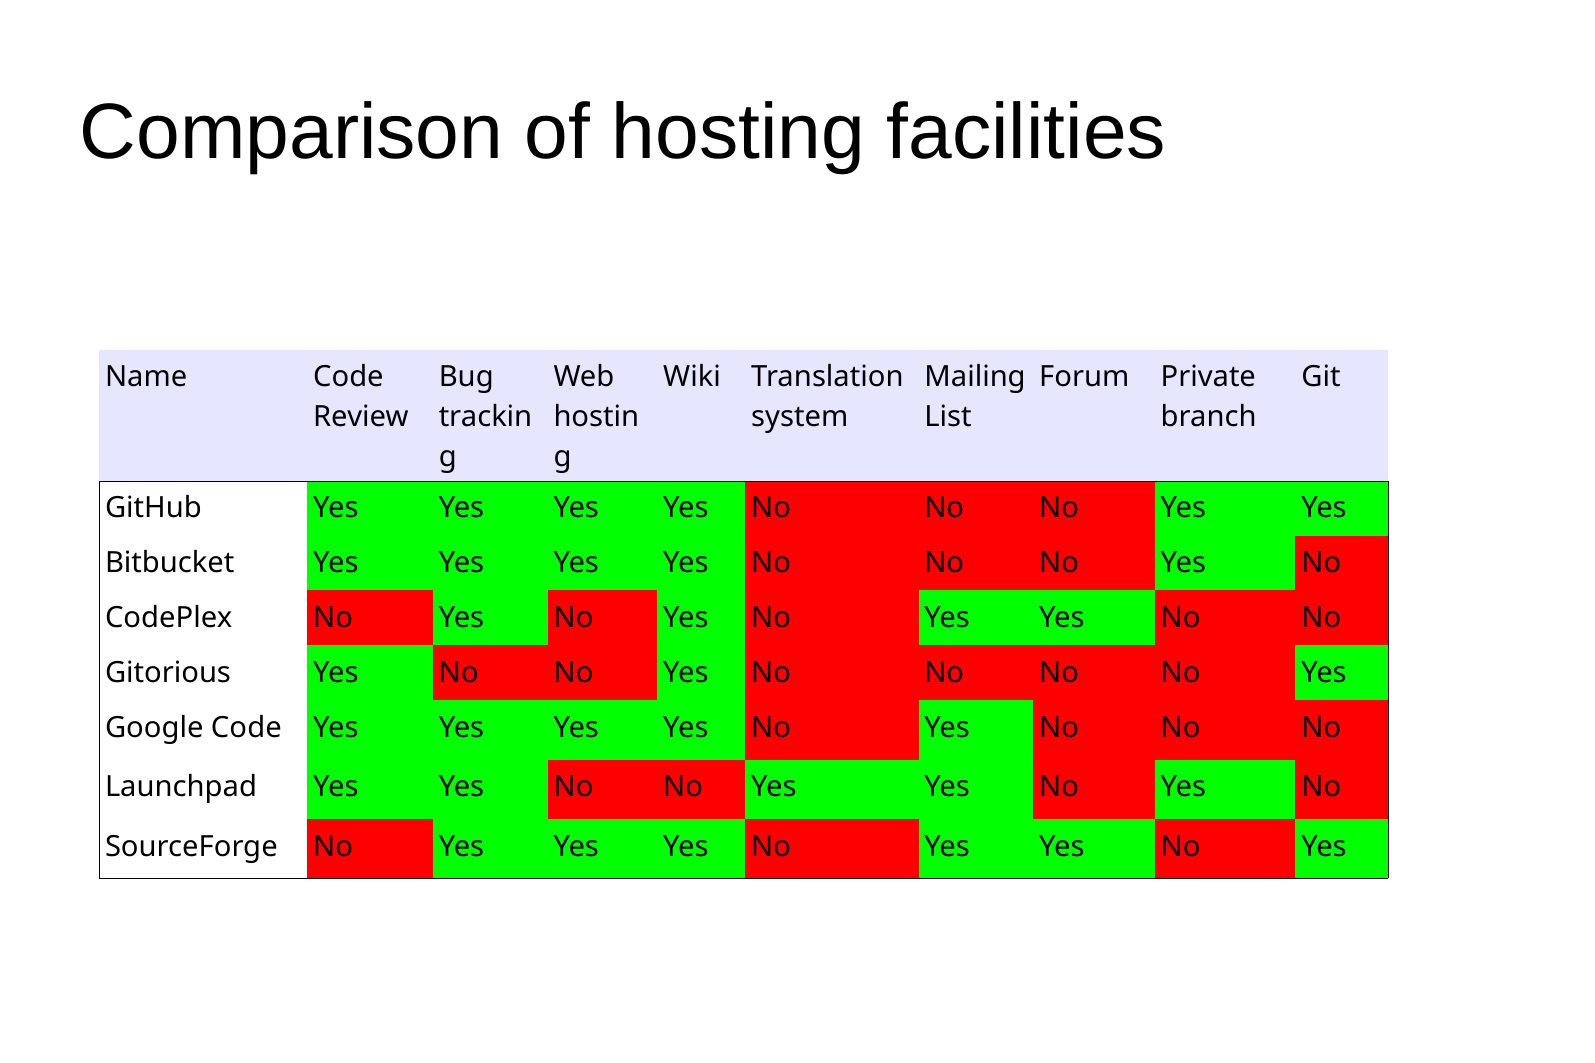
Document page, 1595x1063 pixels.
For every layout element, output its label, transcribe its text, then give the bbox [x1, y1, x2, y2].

table_cell Yes [745, 760, 919, 819]
table_cell Yes [1033, 590, 1155, 645]
table_cell No [1033, 645, 1155, 700]
table_cell Yes [307, 482, 433, 536]
table_cell No [745, 645, 919, 700]
table_cell No [548, 645, 657, 700]
table_cell No [548, 760, 657, 819]
table_cell Yes [433, 590, 548, 645]
table_cell No [1295, 700, 1388, 760]
table_cell Yes [433, 700, 548, 760]
table_cell Yes [919, 700, 1033, 760]
table_cell Google Code [100, 700, 307, 760]
table_cell Yes [307, 700, 433, 760]
table_cell Yes [1033, 819, 1155, 878]
table_cell No [1033, 482, 1155, 536]
table_header Wiki [657, 350, 745, 481]
table_cell No [745, 700, 919, 760]
table_cell Yes [1295, 482, 1388, 536]
table_cell No [548, 590, 657, 645]
table_cell No [1155, 645, 1295, 700]
table_header Web hosting [548, 350, 657, 481]
table_cell Yes [307, 536, 433, 590]
table_header Mailing List [919, 350, 1033, 481]
table_cell Yes [919, 760, 1033, 819]
table_cell Yes [657, 536, 745, 590]
table_cell Gitorious [100, 645, 307, 700]
table_header Code Review [307, 350, 433, 481]
table_cell Yes [1155, 482, 1295, 536]
table_cell Yes [1155, 536, 1295, 590]
table_cell Yes [1295, 819, 1388, 878]
table_cell Yes [657, 819, 745, 878]
table_cell Yes [433, 760, 548, 819]
table_cell No [1295, 760, 1388, 819]
table_cell No [919, 482, 1033, 536]
table_cell Bitbucket [100, 536, 307, 590]
table_cell Yes [657, 645, 745, 700]
table_cell No [1033, 700, 1155, 760]
table_cell No [1033, 536, 1155, 590]
table_cell No [919, 536, 1033, 590]
table_cell No [1155, 590, 1295, 645]
table_cell Yes [657, 482, 745, 536]
table_cell No [919, 645, 1033, 700]
table_cell No [1155, 700, 1295, 760]
table_cell Yes [919, 590, 1033, 645]
table_header Git [1295, 350, 1388, 481]
table_cell Yes [433, 482, 548, 536]
table_cell Yes [1155, 760, 1295, 819]
table_header Name [99, 350, 307, 481]
table_cell No [307, 590, 433, 645]
table_cell No [433, 645, 548, 700]
table_cell Yes [657, 700, 745, 760]
table_cell No [745, 482, 919, 536]
table_cell No [1033, 760, 1155, 819]
table_cell No [1295, 536, 1388, 590]
table_cell No [745, 590, 919, 645]
table_cell Yes [657, 590, 745, 645]
table_cell No [657, 760, 745, 819]
table_cell Yes [548, 700, 657, 760]
table_header Translation system [745, 350, 919, 481]
table_cell No [1295, 590, 1388, 645]
table_cell Yes [433, 819, 548, 878]
table_cell Yes [919, 819, 1033, 878]
table_cell Yes [433, 536, 548, 590]
table_header Forum [1033, 350, 1155, 481]
table_header Private branch [1155, 350, 1295, 481]
table_cell CodePlex [100, 590, 307, 645]
table_cell No [745, 536, 919, 590]
table_cell Yes [307, 760, 433, 819]
table_cell No [1155, 819, 1295, 878]
table_cell Yes [548, 819, 657, 878]
table_cell Yes [548, 482, 657, 536]
table_cell SourceForge [100, 819, 307, 878]
table_header Bug tracking [433, 350, 548, 481]
table_cell Yes [307, 645, 433, 700]
table_cell GitHub [100, 482, 307, 536]
title Comparison of hosting facilities [79, 42, 1515, 220]
table_cell Launchpad [100, 760, 307, 819]
table_cell No [745, 819, 919, 878]
table_cell Yes [1295, 645, 1388, 700]
table_cell No [307, 819, 433, 878]
table_cell Yes [548, 536, 657, 590]
